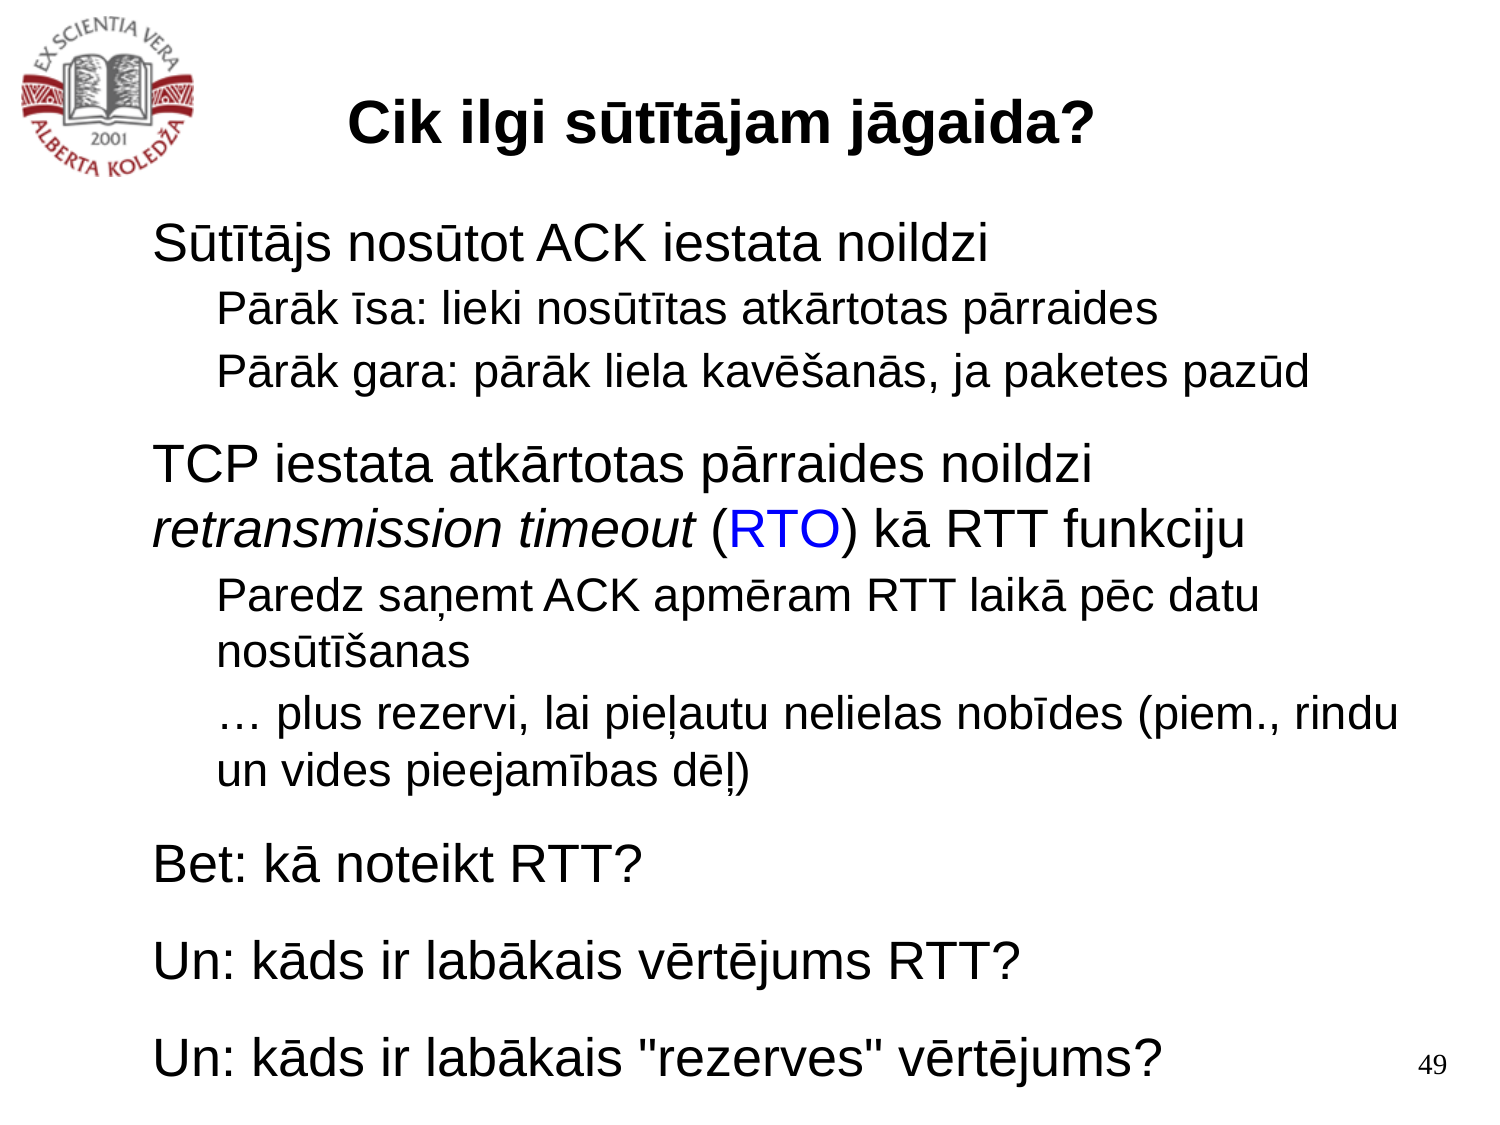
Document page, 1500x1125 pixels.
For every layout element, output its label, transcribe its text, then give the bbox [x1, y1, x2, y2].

title Cik ilgi sūtītājam jāgaida? [50, 62, 1374, 175]
picture [21, 16, 194, 177]
list Sūtītājs nosūtot ACK iestata noildzi Pārāk īsa: lieki nosūtītas atkārtotas pārraides Pārāk gara: pārāk liela kavēšanās, ja paketes pazūd TCP iestata atkārtotas pārraides noildzi retransmission timeout (RTO) kā RTT funkciju Paredz saņemt ACK apmēram RTT laikā pēc datu nosūtīšanas … plus rezervi, lai pieļautu nelielas nobīdes (piem., rindu un vides pieejamības dēļ) Bet: kā noteikt RTT? Un: kāds ir labākais vērtējums RTT? Un: kāds ir labākais "rezerves" vērtējums? [74, 200, 1463, 1101]
